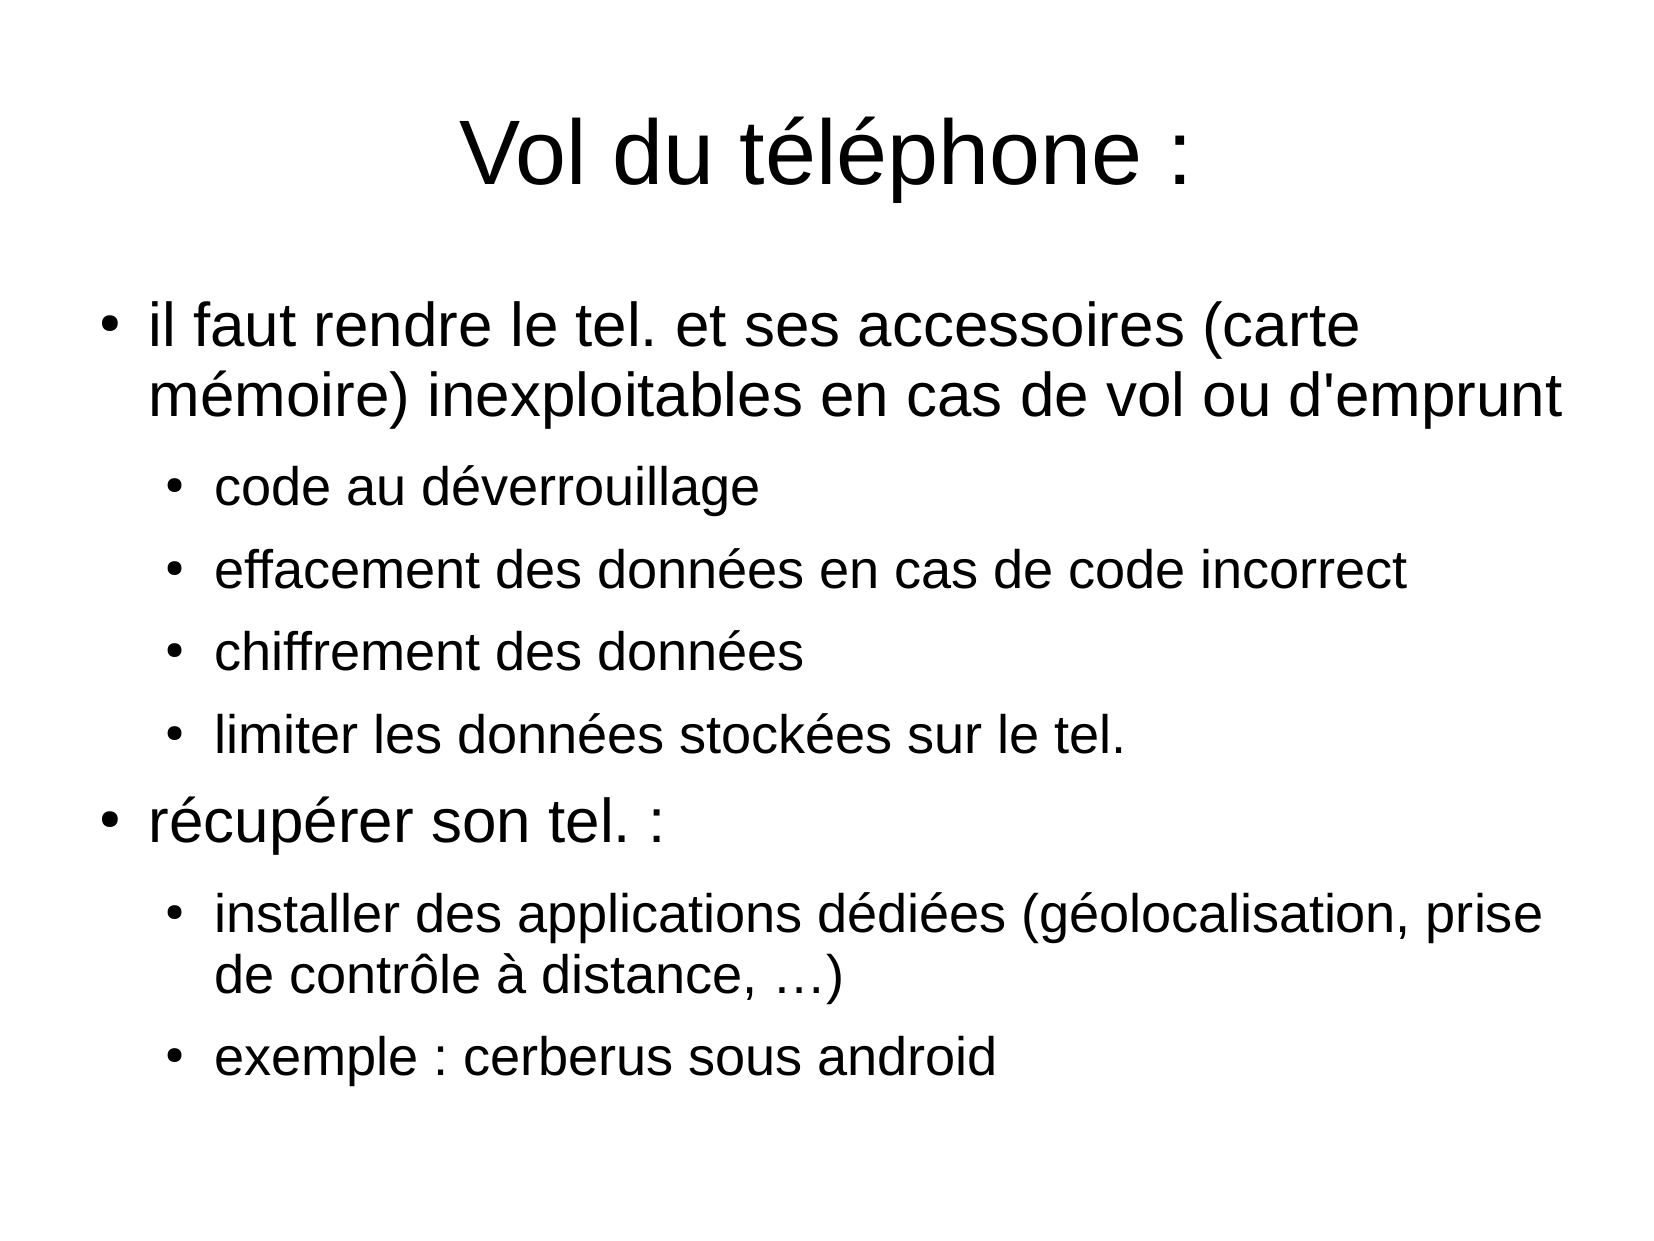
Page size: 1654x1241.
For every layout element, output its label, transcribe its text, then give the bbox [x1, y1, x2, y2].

list il faut rendre le tel. et ses accessoires (carte mémoire) inexploitables en cas de vol ou d'emprunt code au déverrouillage effacement des données en cas de code incorrect chiffrement des données limiter les données stockées sur le tel. récupérer son tel. : installer des applications dédiées (géolocalisation, prise de contrôle à distance, …) exemple : cerberus sous android [82, 290, 1571, 1109]
title Vol du téléphone : [82, 49, 1571, 257]
